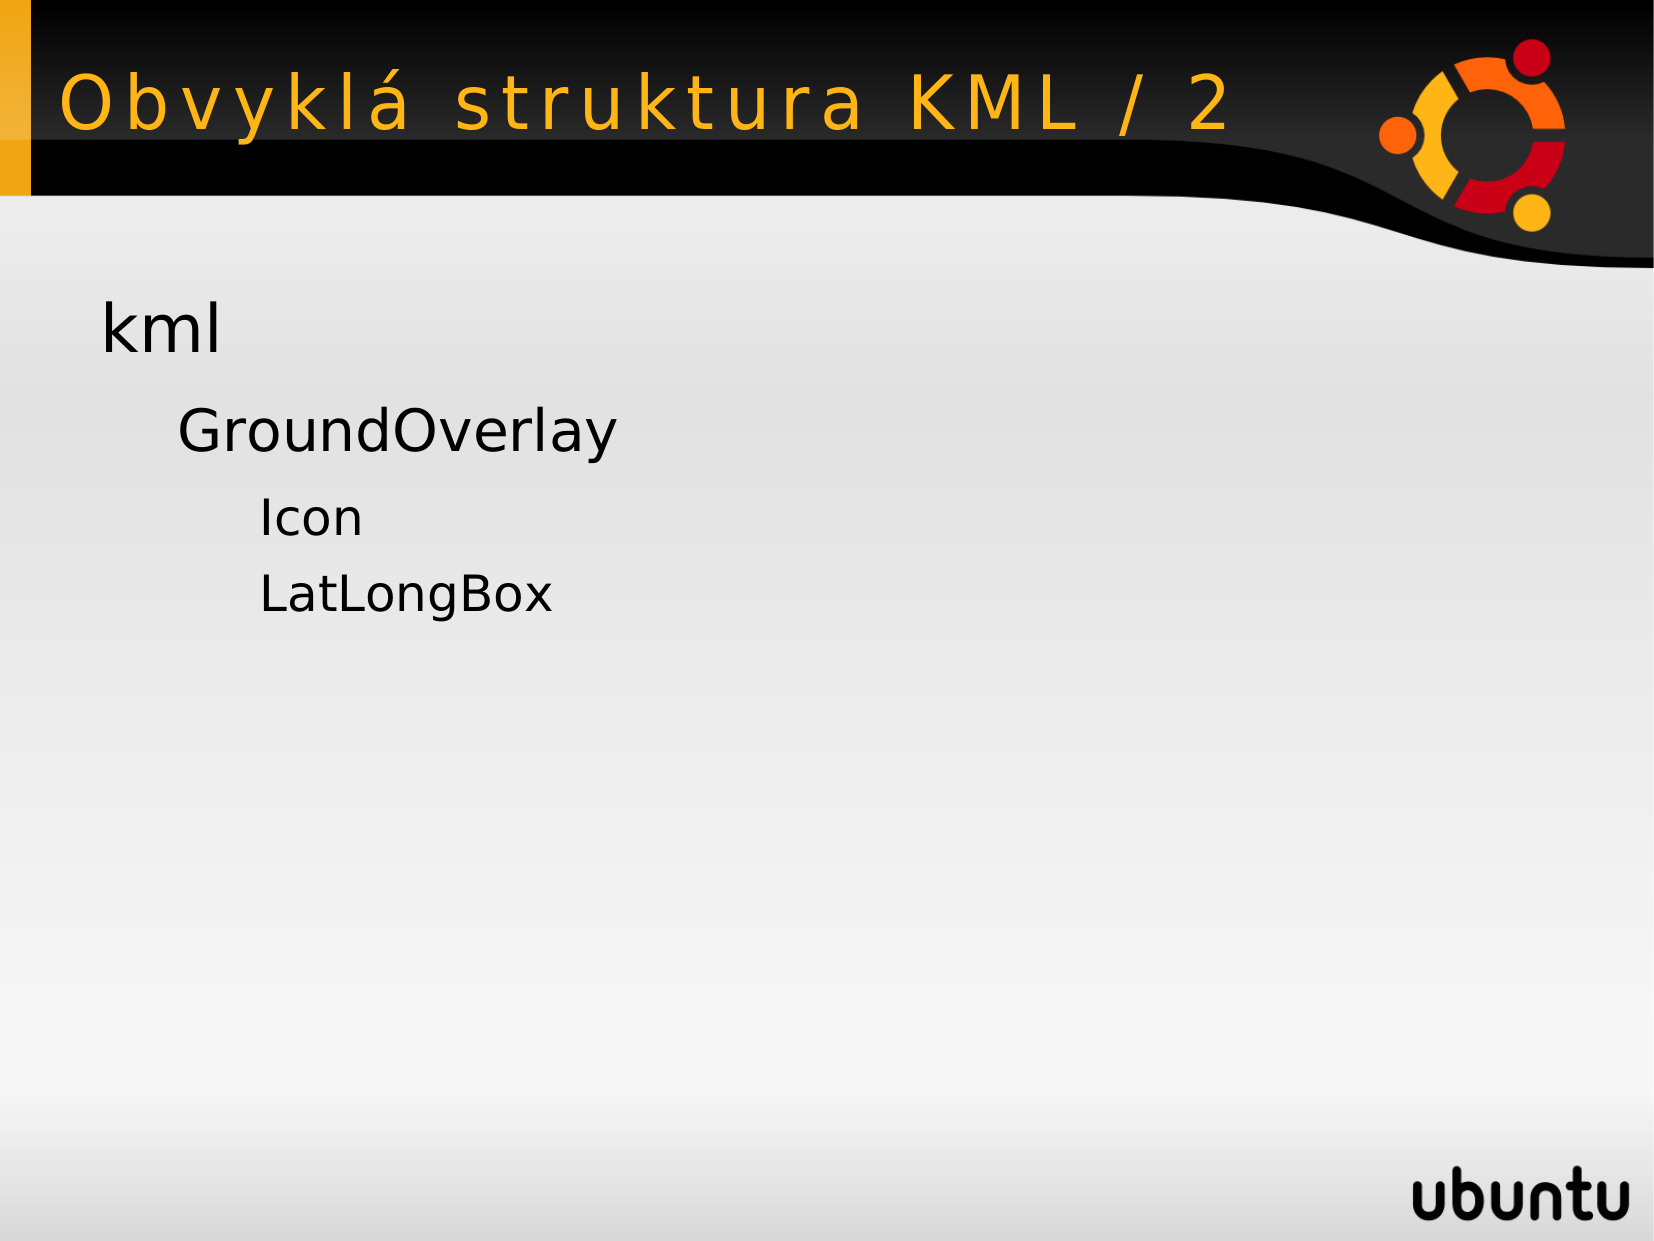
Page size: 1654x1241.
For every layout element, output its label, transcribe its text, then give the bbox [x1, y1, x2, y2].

list kml GroundOverlay Icon LatLongBox [82, 290, 1571, 1109]
title Obvyklá struktura KML / 2 [59, 29, 1270, 178]
picture [0, 0, 1654, 1241]
